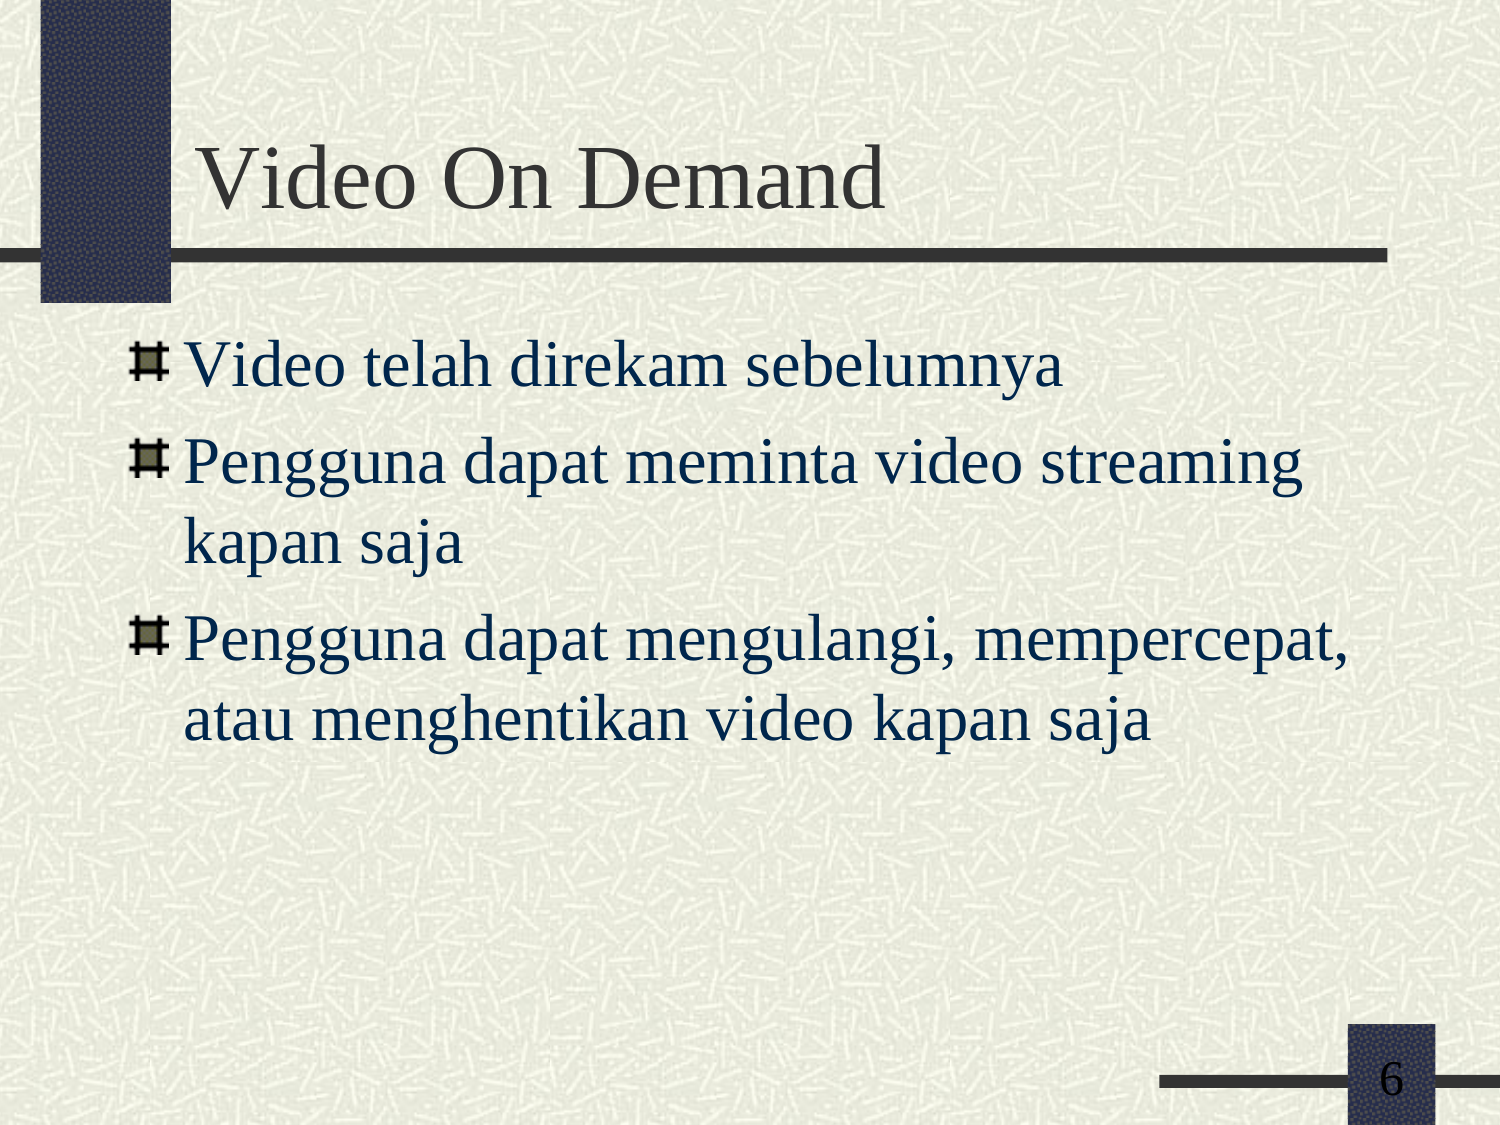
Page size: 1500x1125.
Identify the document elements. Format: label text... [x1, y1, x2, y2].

title Video On Demand [179, 46, 1455, 235]
list Video telah direkam sebelumnya Pengguna dapat meminta video streaming kapan saja Pengguna dapat mengulangi, mempercepat, atau menghentikan video kapan saja [112, 312, 1388, 1000]
picture [0, 0, 1500, 1125]
